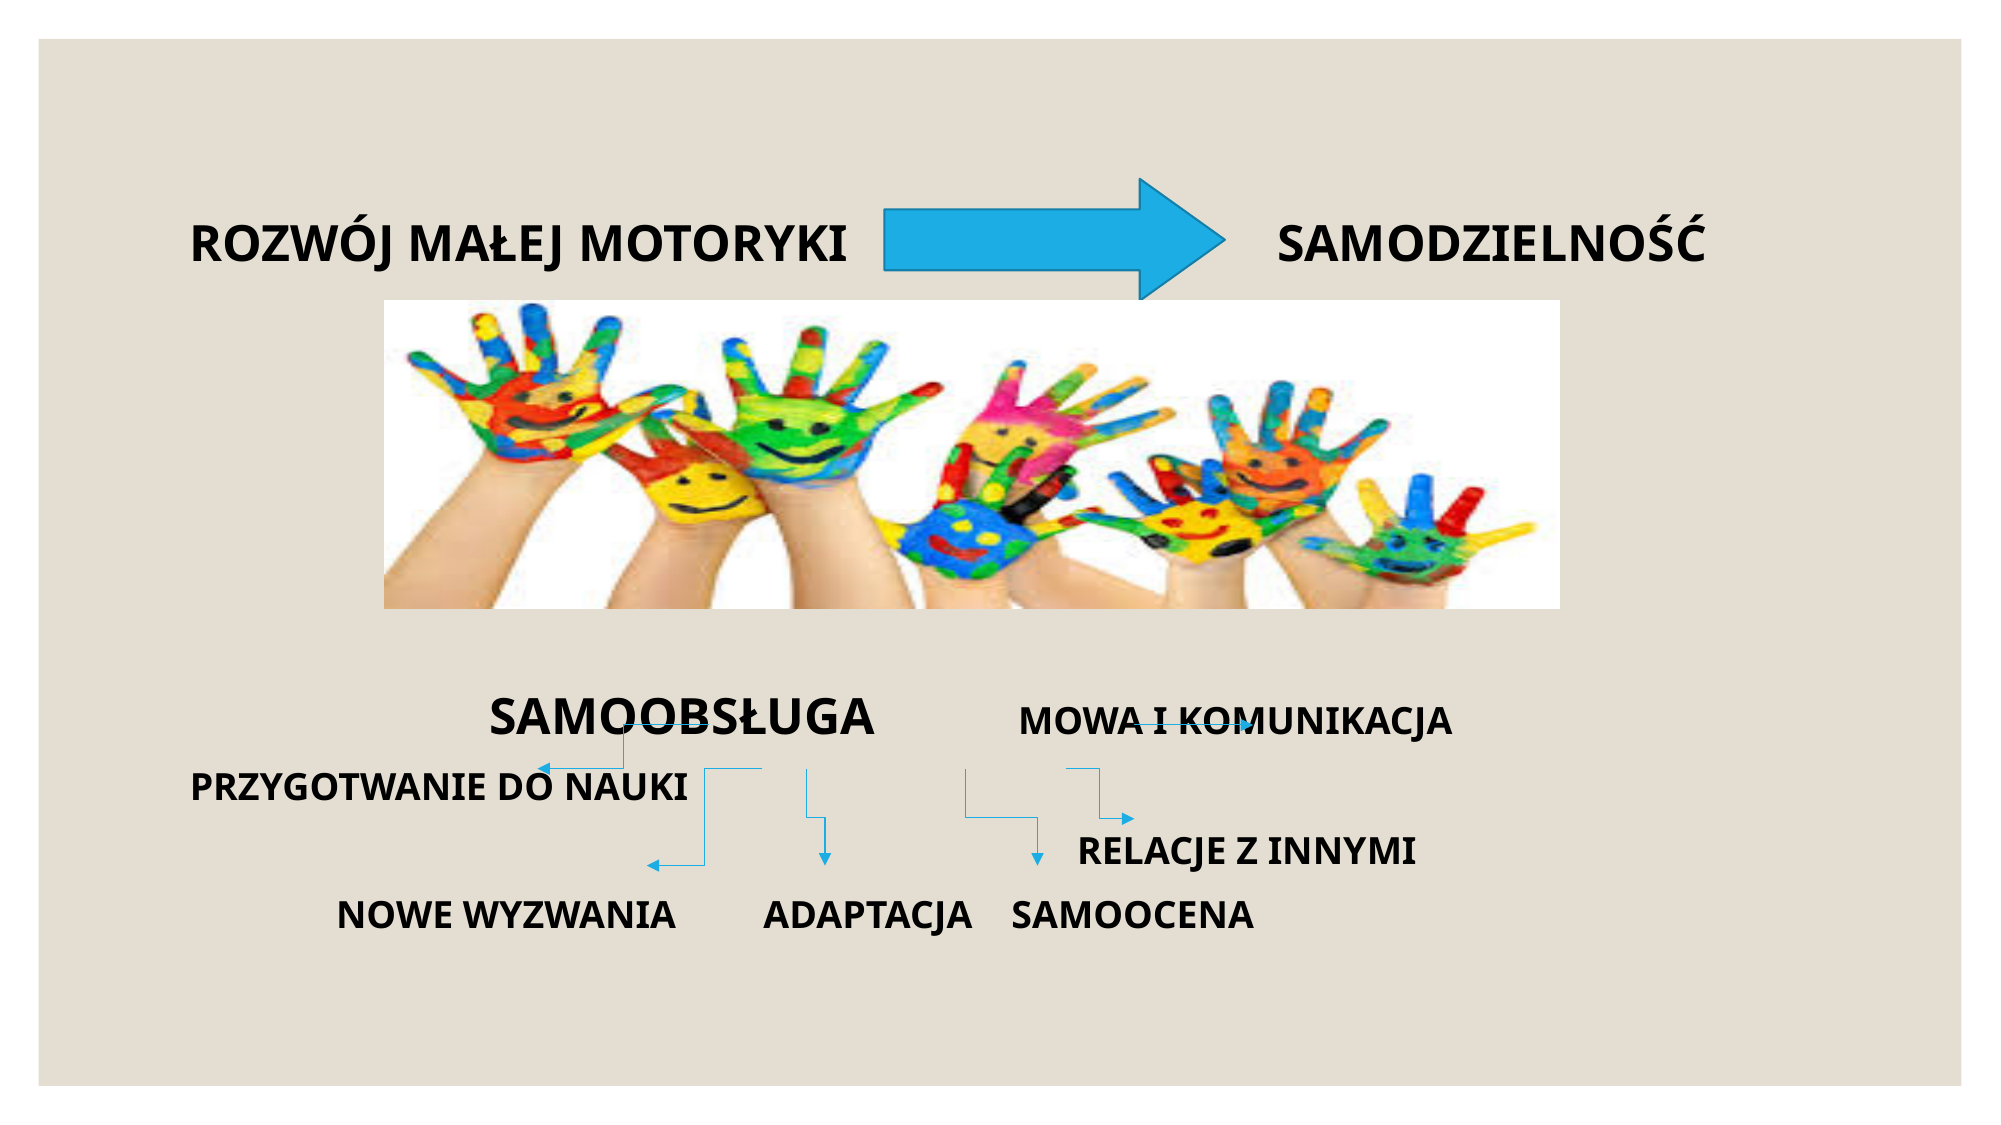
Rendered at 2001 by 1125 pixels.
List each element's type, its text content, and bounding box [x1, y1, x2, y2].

picture [384, 300, 1560, 609]
text_box [884, 178, 1225, 300]
list ROZWÓJ MAŁEJ MOTORYKI SAMODZIELNOŚĆ SAMOOBSŁUGA MOWA I KOMUNIKACJA PRZYGOTWANIE DO NAUKI RELACJE Z INNYMI NOWE WYZWANIA ADAPTACJA SAMOOCENA [174, 105, 1825, 990]
